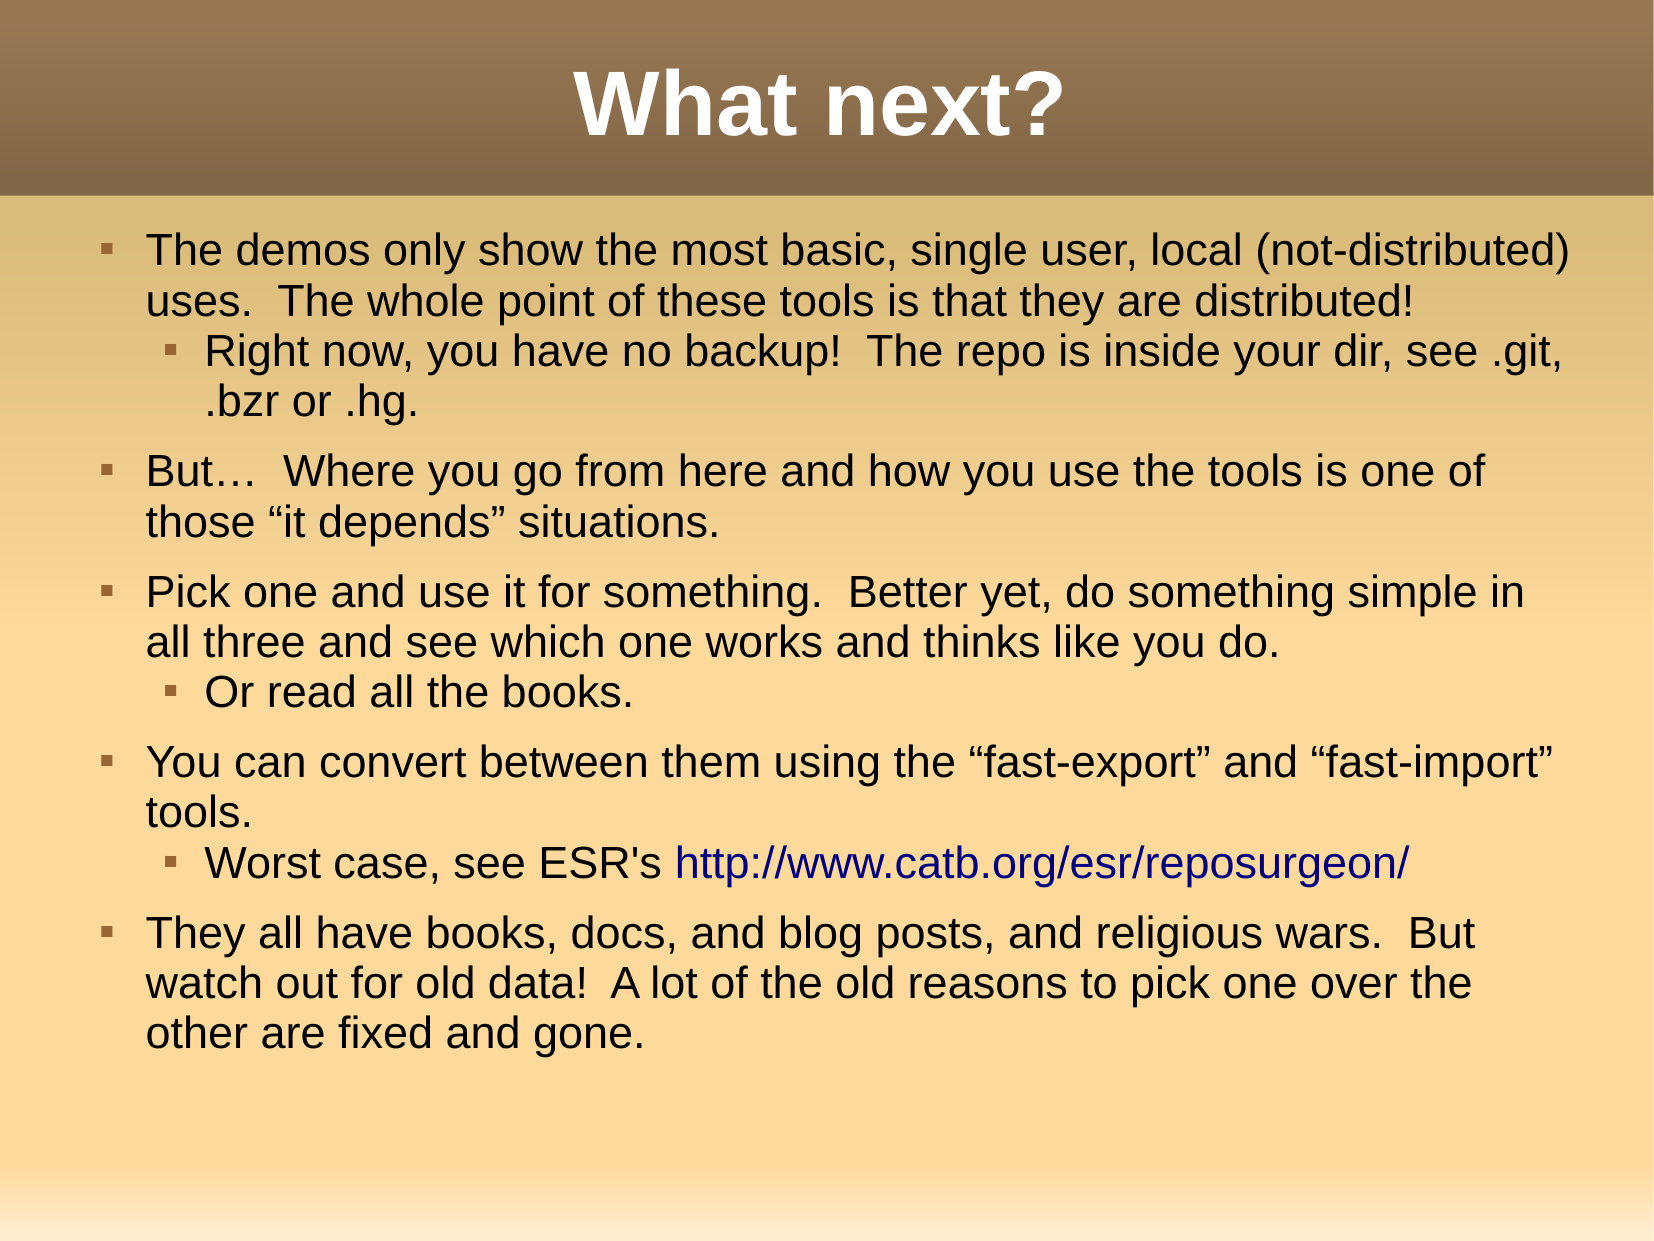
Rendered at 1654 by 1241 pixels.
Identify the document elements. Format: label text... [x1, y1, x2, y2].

title What next? [76, 0, 1565, 208]
list The demos only show the most basic, single user, local (not-distributed) uses. The whole point of these tools is that they are distributed! Right now, you have no backup! The repo is inside your dir, see .git, .bzr or .hg. But… Where you go from here and how you use the tools is one of those “it depends” situations. Pick one and use it for something. Better yet, do something simple in all three and see which one works and thinks like you do. Or read all the books. You can convert between them using the “fast-export” and “fast-import” tools. Worst case, see ESR's http://www.catb.org/esr/reposurgeon/ They all have books, docs, and blog posts, and religious wars. But watch out for old data! A lot of the old reasons to pick one over the other are fixed and gone. [86, 225, 1575, 1107]
picture [0, 0, 1654, 1241]
